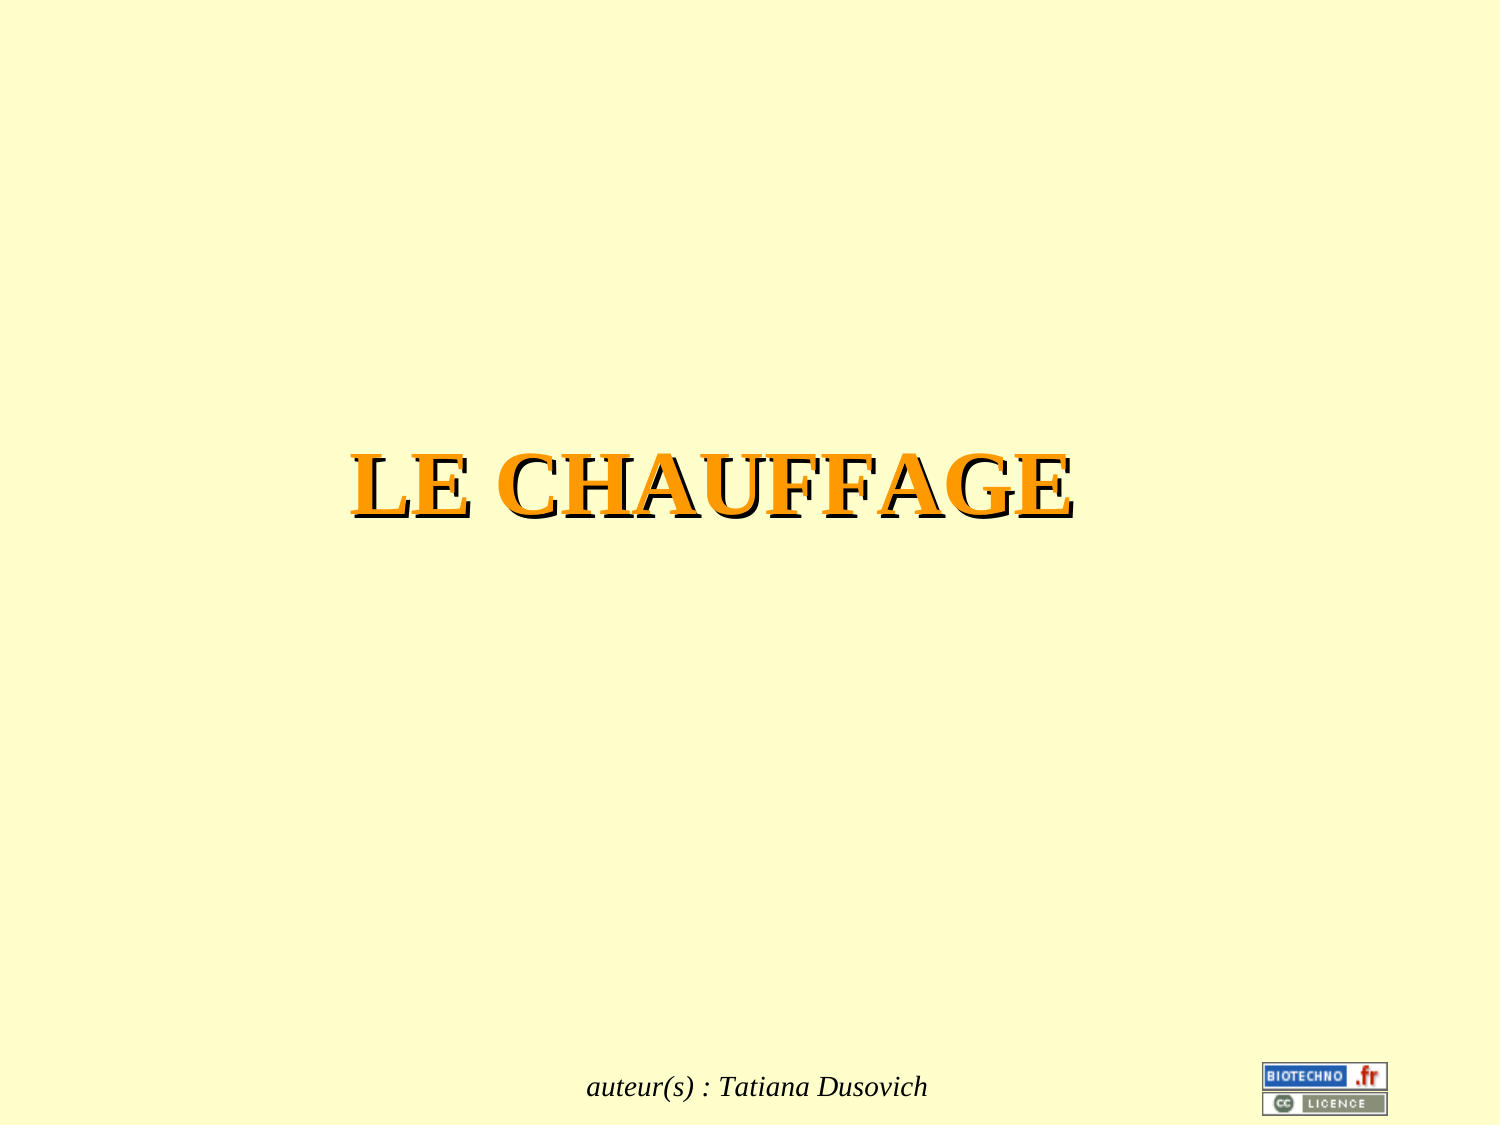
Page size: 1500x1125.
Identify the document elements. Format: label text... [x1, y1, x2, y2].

picture [1262, 1062, 1388, 1091]
picture [1262, 1092, 1388, 1116]
text_box LE CHAUFFAGE [249, 425, 1176, 543]
